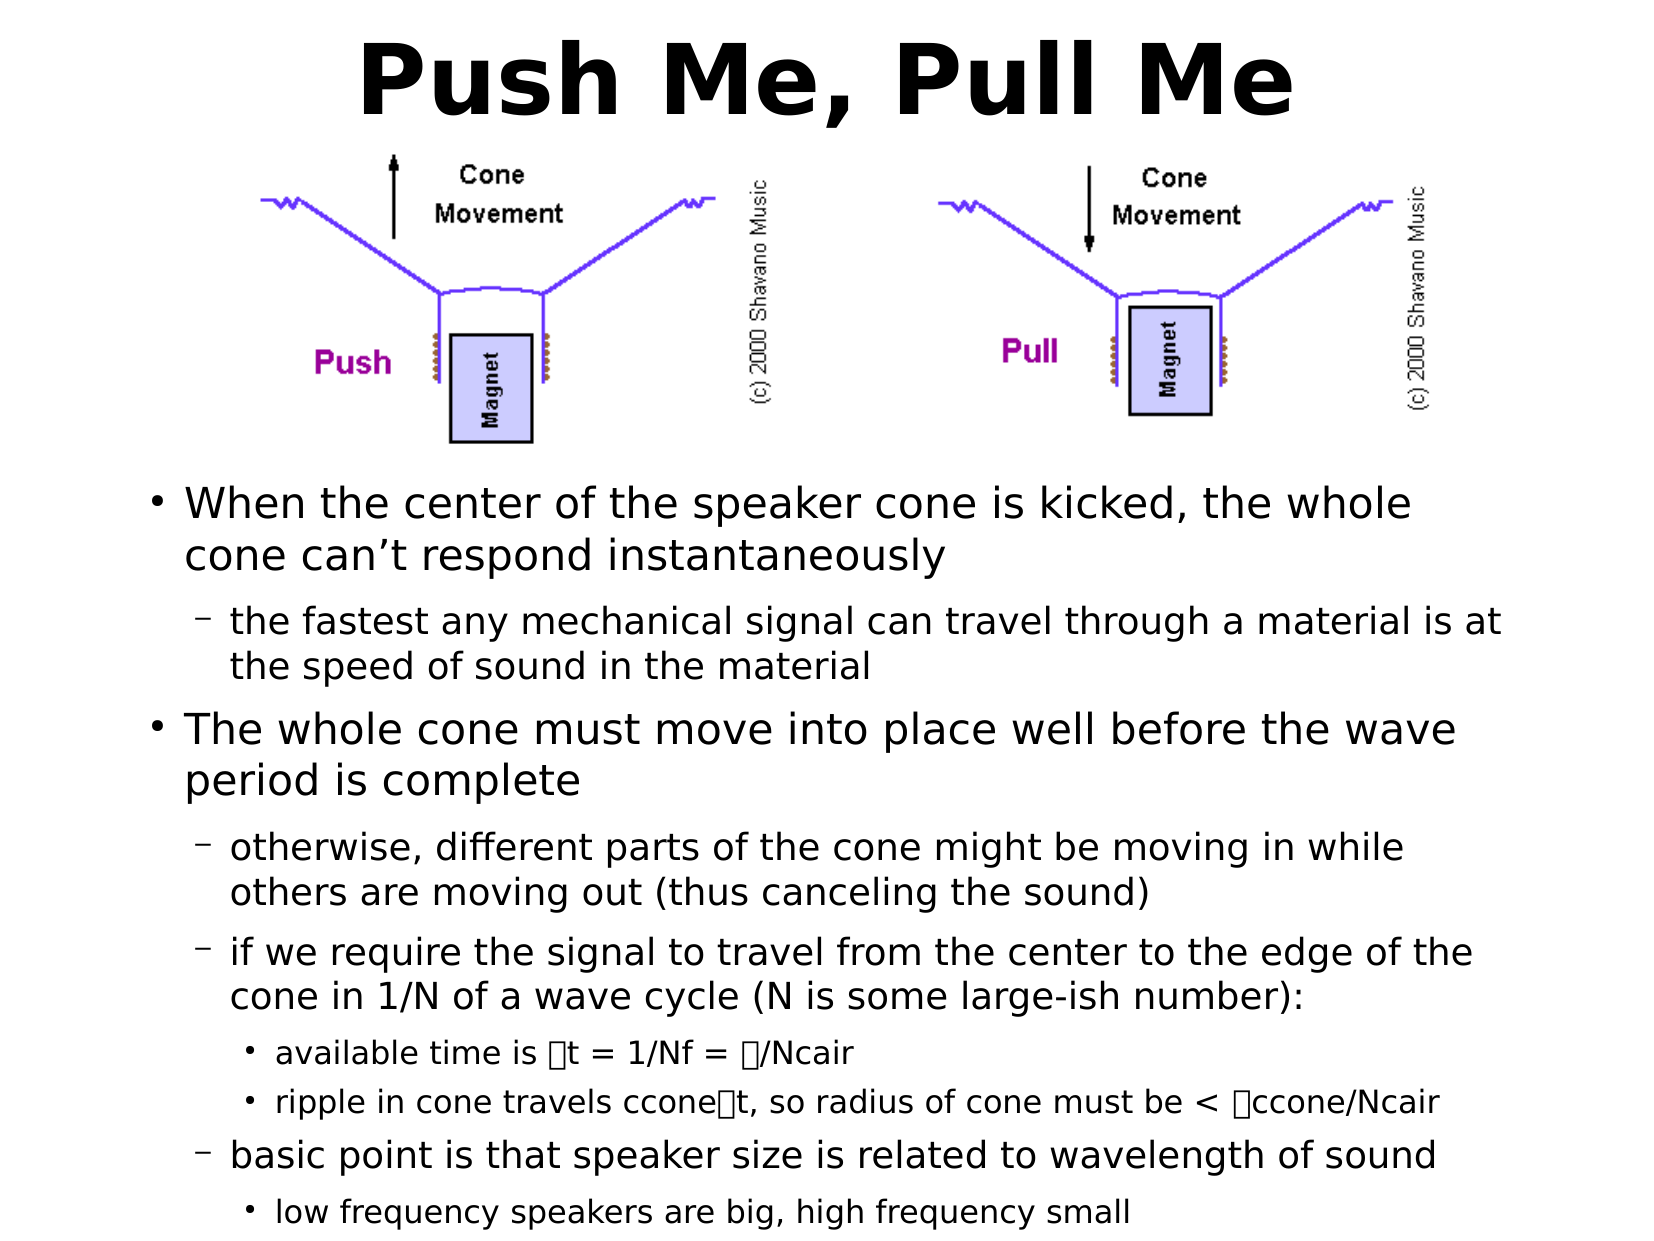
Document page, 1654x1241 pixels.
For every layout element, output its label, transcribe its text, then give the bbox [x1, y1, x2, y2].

picture [230, 137, 776, 457]
list When the center of the speaker cone is kicked, the whole cone can’t respond instantaneously the fastest any mechanical signal can travel through a material is at the speed of sound in the material The whole cone must move into place well before the wave period is complete otherwise, different parts of the cone might be moving in while others are moving out (thus canceling the sound) if we require the signal to travel from the center to the edge of the cone in 1/N of a wave cycle (N is some large-ish number): available time is t = 1/Nf = /Ncair ripple in cone travels cconet, so radius of cone must be < ccone/Ncair basic point is that speaker size is related to wavelength of sound low frequency speakers are big, high frequency small [124, 468, 1530, 1241]
picture [919, 137, 1434, 457]
title Push Me, Pull Me [124, 0, 1530, 180]
